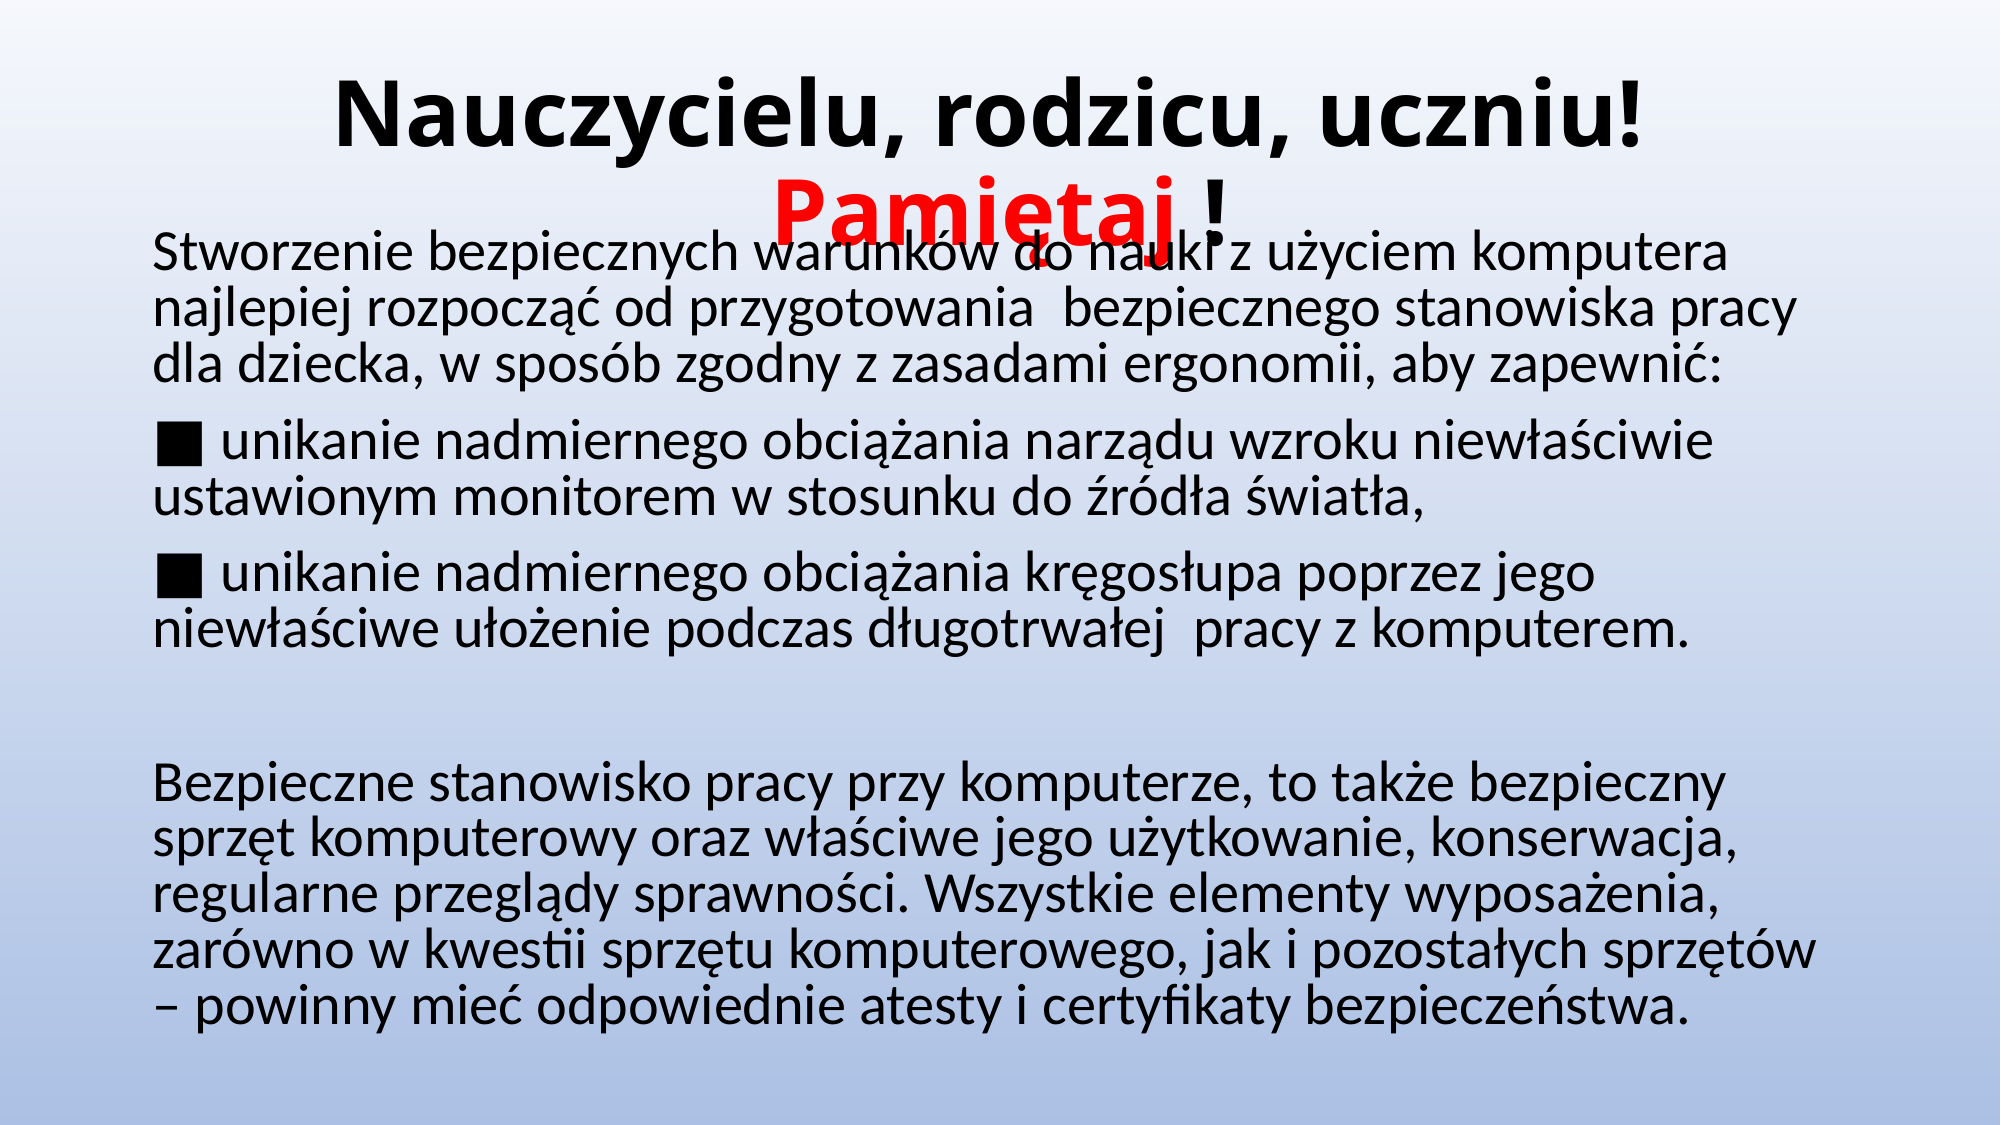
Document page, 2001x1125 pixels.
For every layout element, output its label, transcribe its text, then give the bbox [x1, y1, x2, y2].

title Nauczycielu, rodzicu, uczniu! Pamiętaj ! [137, 59, 1863, 218]
list Stworzenie bezpiecznych warunków do nauki z użyciem komputera najlepiej rozpocząć od przygotowania bezpiecznego stanowiska pracy dla dziecka, w sposób zgodny z zasadami ergonomii, aby zapewnić: ■ unikanie nadmiernego obciążania narządu wzroku niewłaściwie ustawionym monitorem w stosunku do źródła światła, ■ unikanie nadmiernego obciążania kręgosłupa poprzez jego niewłaściwe ułożenie podczas długotrwałej pracy z komputerem. Bezpieczne stanowisko pracy przy komputerze, to także bezpieczny sprzęt komputerowy oraz właściwe jego użytkowanie, konserwacja, regularne przeglądy sprawności. Wszystkie elementy wyposażenia, zarówno w kwestii sprzętu komputerowego, jak i pozostałych sprzętów – powinny mieć odpowiednie atesty i certyfikaty bezpieczeństwa. [137, 218, 1863, 1094]
